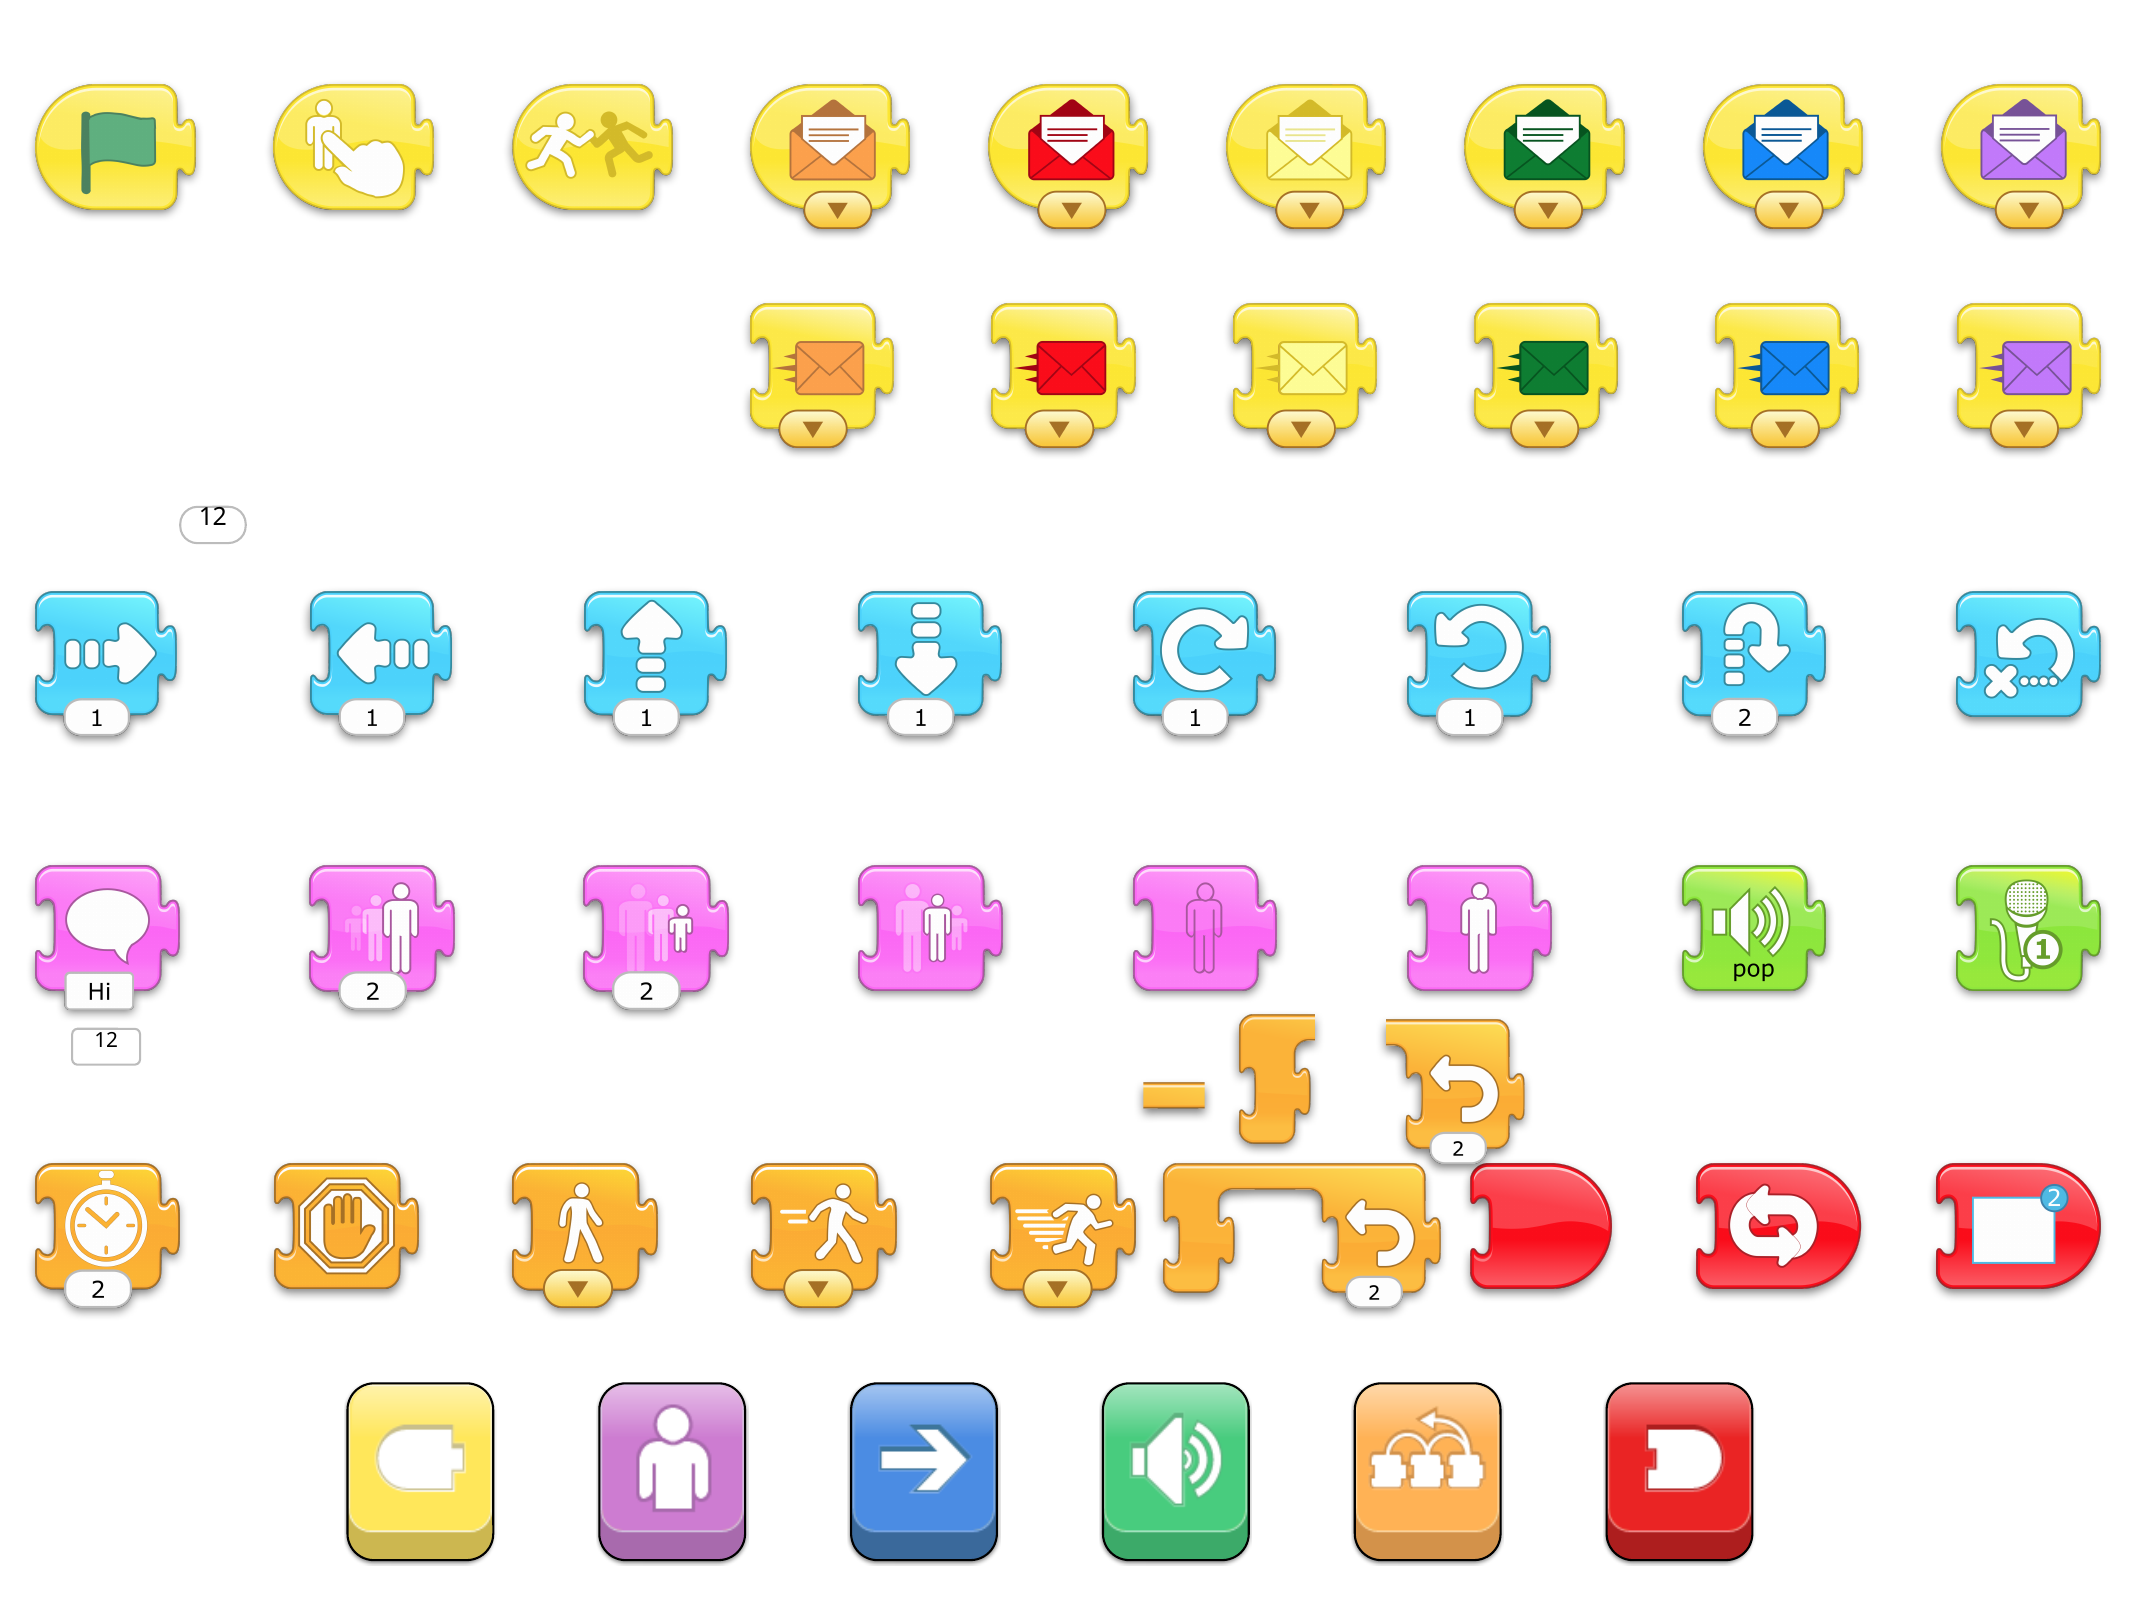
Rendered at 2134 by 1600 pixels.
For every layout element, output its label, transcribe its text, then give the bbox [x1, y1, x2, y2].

picture [1957, 303, 2101, 448]
picture [990, 1163, 1136, 1308]
picture [1226, 84, 1386, 229]
picture [1956, 591, 2101, 717]
picture [584, 591, 727, 736]
picture [1133, 865, 1277, 991]
picture [988, 84, 1148, 229]
text_box 12 [72, 1028, 141, 1065]
text_box [1606, 1383, 1753, 1561]
picture [1936, 1163, 2101, 1289]
text_box [851, 1383, 997, 1561]
text_box 12 [180, 506, 246, 544]
picture [1407, 591, 1551, 736]
picture [1133, 591, 1276, 736]
picture [35, 1163, 180, 1308]
picture [1703, 84, 1863, 229]
picture [1474, 303, 1618, 448]
picture [750, 303, 894, 448]
picture [35, 591, 177, 736]
picture [751, 1163, 897, 1308]
picture [1696, 1163, 1863, 1289]
picture [512, 1163, 658, 1308]
picture [1956, 865, 2101, 991]
picture [35, 84, 196, 210]
text_box [347, 1383, 494, 1561]
picture [1682, 591, 1826, 736]
picture [858, 865, 1003, 991]
picture [1407, 865, 1552, 991]
picture [750, 84, 910, 229]
picture [1715, 303, 1859, 448]
text_box [1102, 1383, 1249, 1561]
picture [1239, 1014, 1315, 1159]
picture [310, 591, 452, 736]
picture [273, 84, 434, 210]
picture [309, 865, 455, 1010]
picture [511, 84, 673, 210]
picture [1233, 303, 1377, 448]
picture [1941, 84, 2101, 229]
picture [1143, 1019, 1612, 1308]
picture [35, 865, 180, 1010]
picture [274, 1163, 419, 1289]
picture [583, 865, 729, 1010]
picture [1464, 84, 1625, 229]
picture [991, 303, 1136, 448]
text_box [599, 1383, 746, 1561]
text_box [1354, 1383, 1501, 1561]
picture [858, 591, 1002, 736]
picture [1682, 865, 1826, 991]
